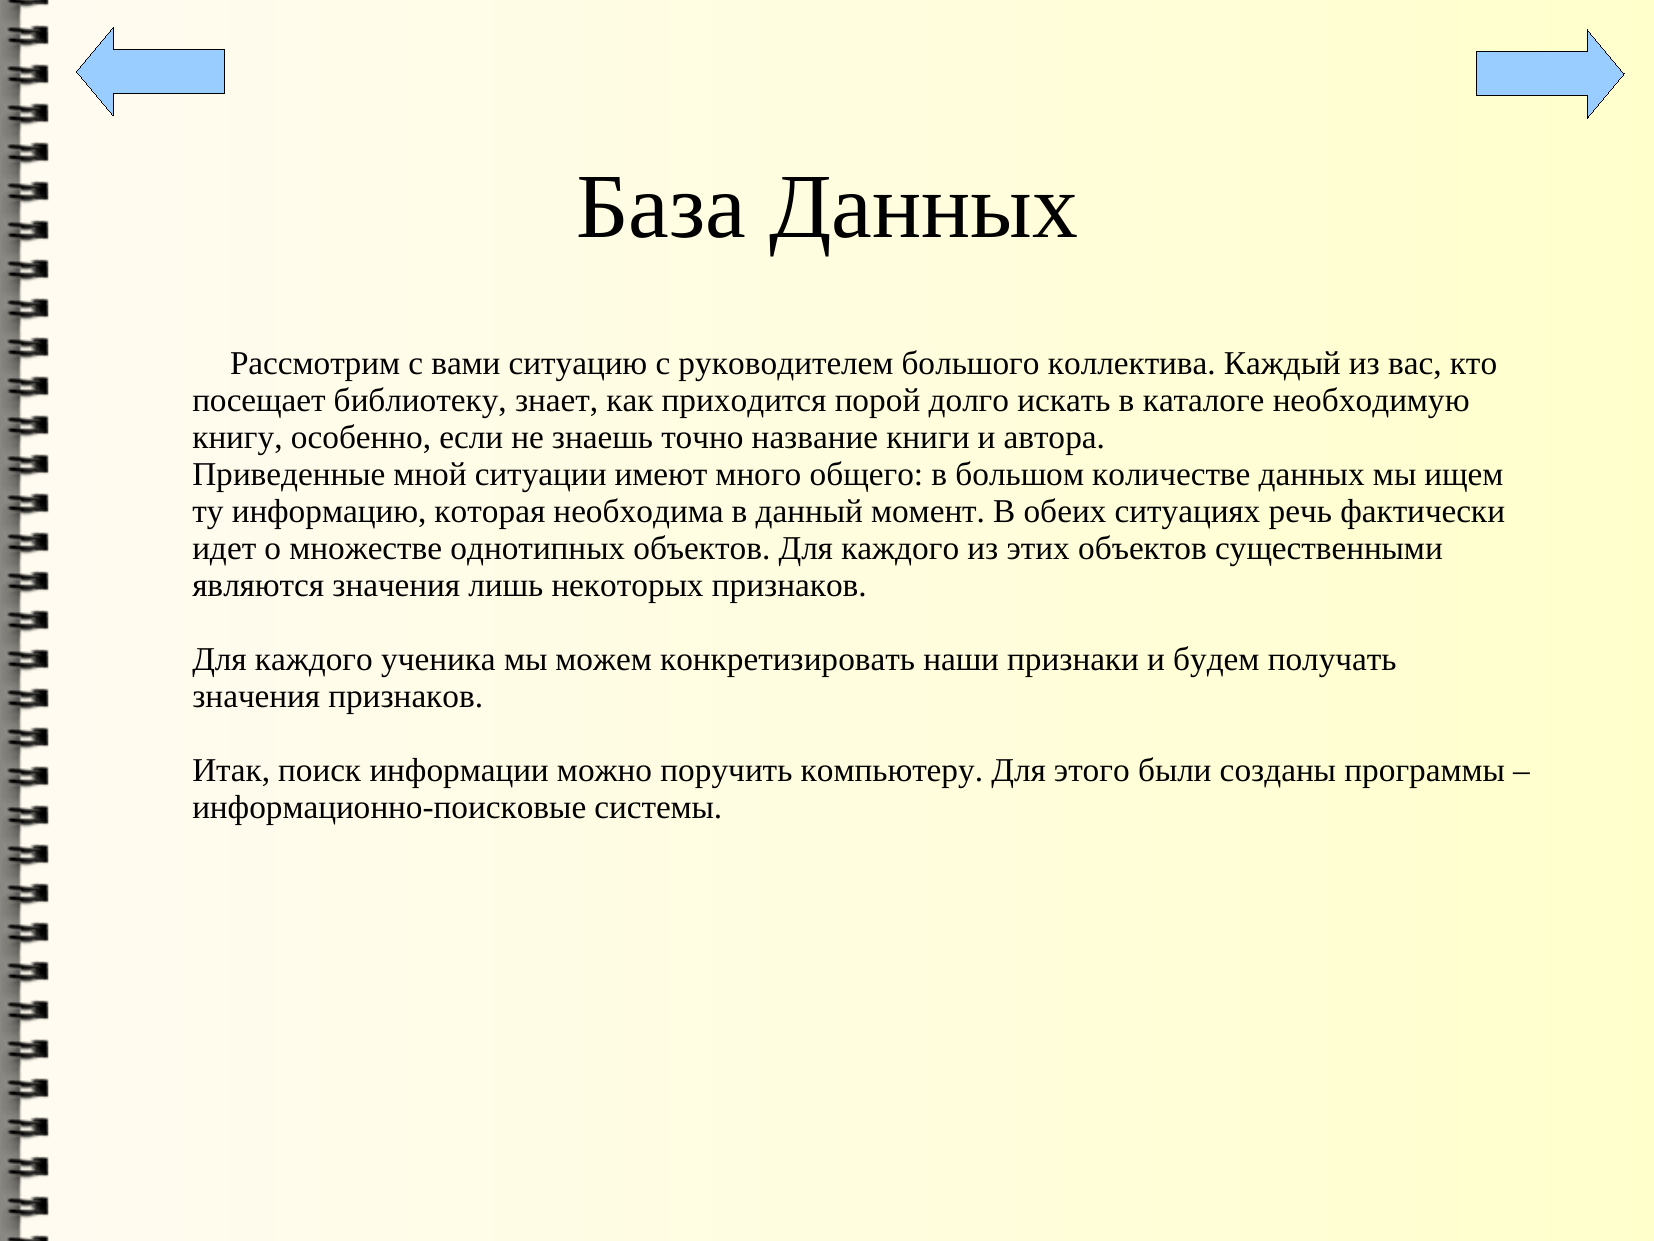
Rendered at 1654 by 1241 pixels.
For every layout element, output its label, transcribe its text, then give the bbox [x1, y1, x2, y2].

list Рассмотрим с вами ситуацию с руководителем большого коллектива. Каждый из вас, кто посещает библиотеку, знает, как приходится порой долго искать в каталоге необходимую книгу, особенно, если не знаешь точно название книги и автора. Приведенные мной ситуации имеют много общего: в большом количестве данных мы ищем ту информацию, которая необходима в данный момент. В обеих ситуациях речь фактически идет о множестве однотипных объектов. Для каждого из этих объектов существенными являются значения лишь некоторых признаков. Для каждого ученика мы можем конкретизировать наши признаки и будем получать значения признаков. Итак, поиск информации можно поручить компьютеру. Для этого были созданы программы – информационно-поисковые системы. [121, 344, 1534, 1127]
text_box [76, 27, 225, 116]
title База Данных [121, 102, 1534, 310]
text_box [1476, 29, 1625, 119]
picture [0, 0, 1654, 1241]
